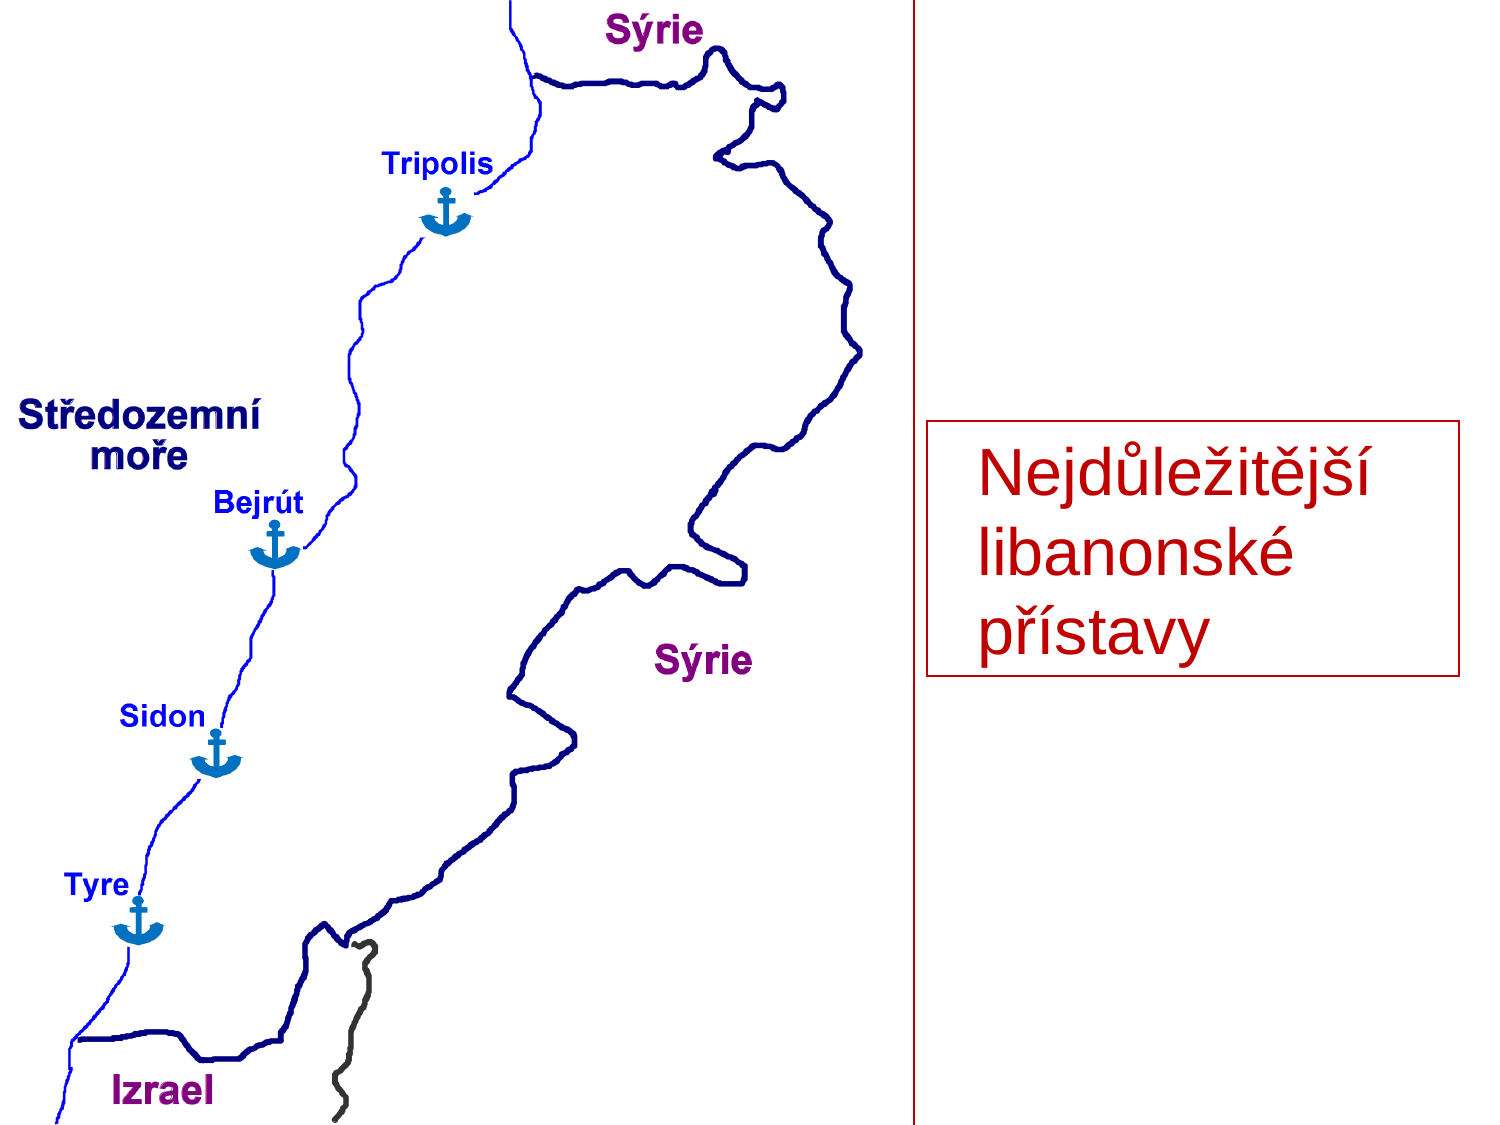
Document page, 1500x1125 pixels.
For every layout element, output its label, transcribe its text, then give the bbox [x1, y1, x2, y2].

text_box Nejdůležitější libanonské přístavy [927, 420, 1459, 677]
picture [0, 0, 913, 1125]
